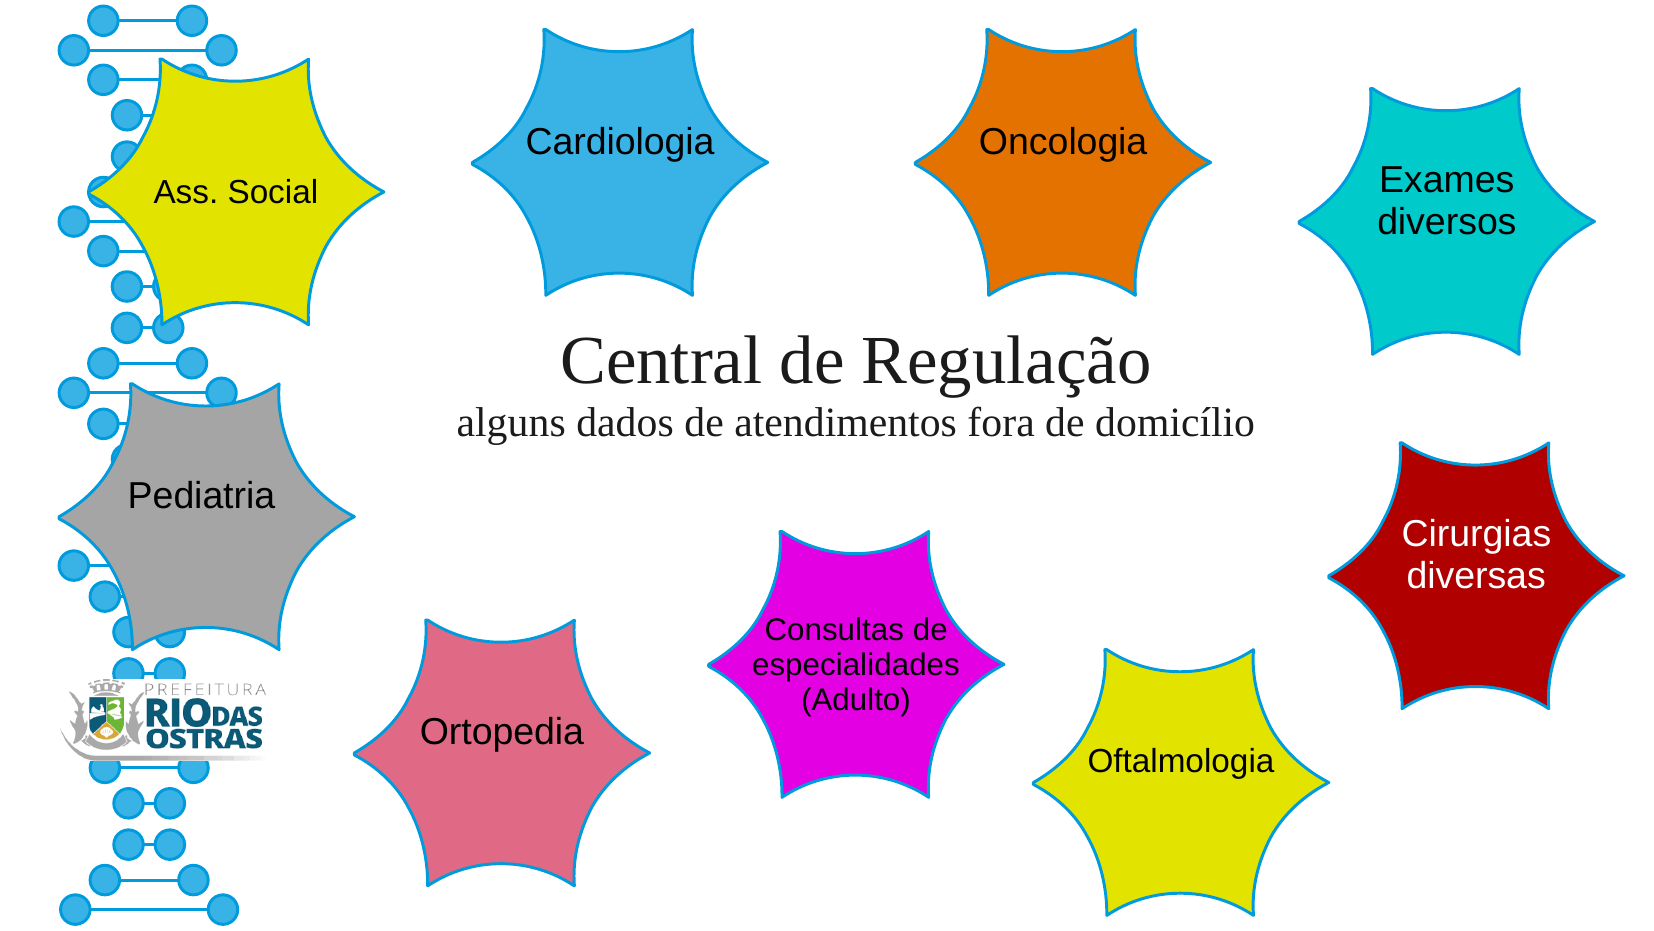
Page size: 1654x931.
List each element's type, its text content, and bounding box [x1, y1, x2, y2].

text_box Cirurgias diversas [1328, 442, 1625, 709]
text_box Cardiologia [472, 29, 768, 296]
text_box Ortopedia [354, 620, 650, 886]
text_box Oftalmologia [1033, 649, 1329, 916]
text_box Oncologia [915, 29, 1211, 296]
title Central de Regulação alguns dados de atendimentos fora de domicílio [118, 295, 1595, 473]
text_box Pediatria [59, 383, 355, 650]
picture [59, 679, 267, 761]
text_box Ass. Social [88, 59, 384, 325]
text_box Consultas de especialidades (Adulto) [708, 531, 1004, 798]
text_box Exames diversos [1299, 88, 1595, 355]
